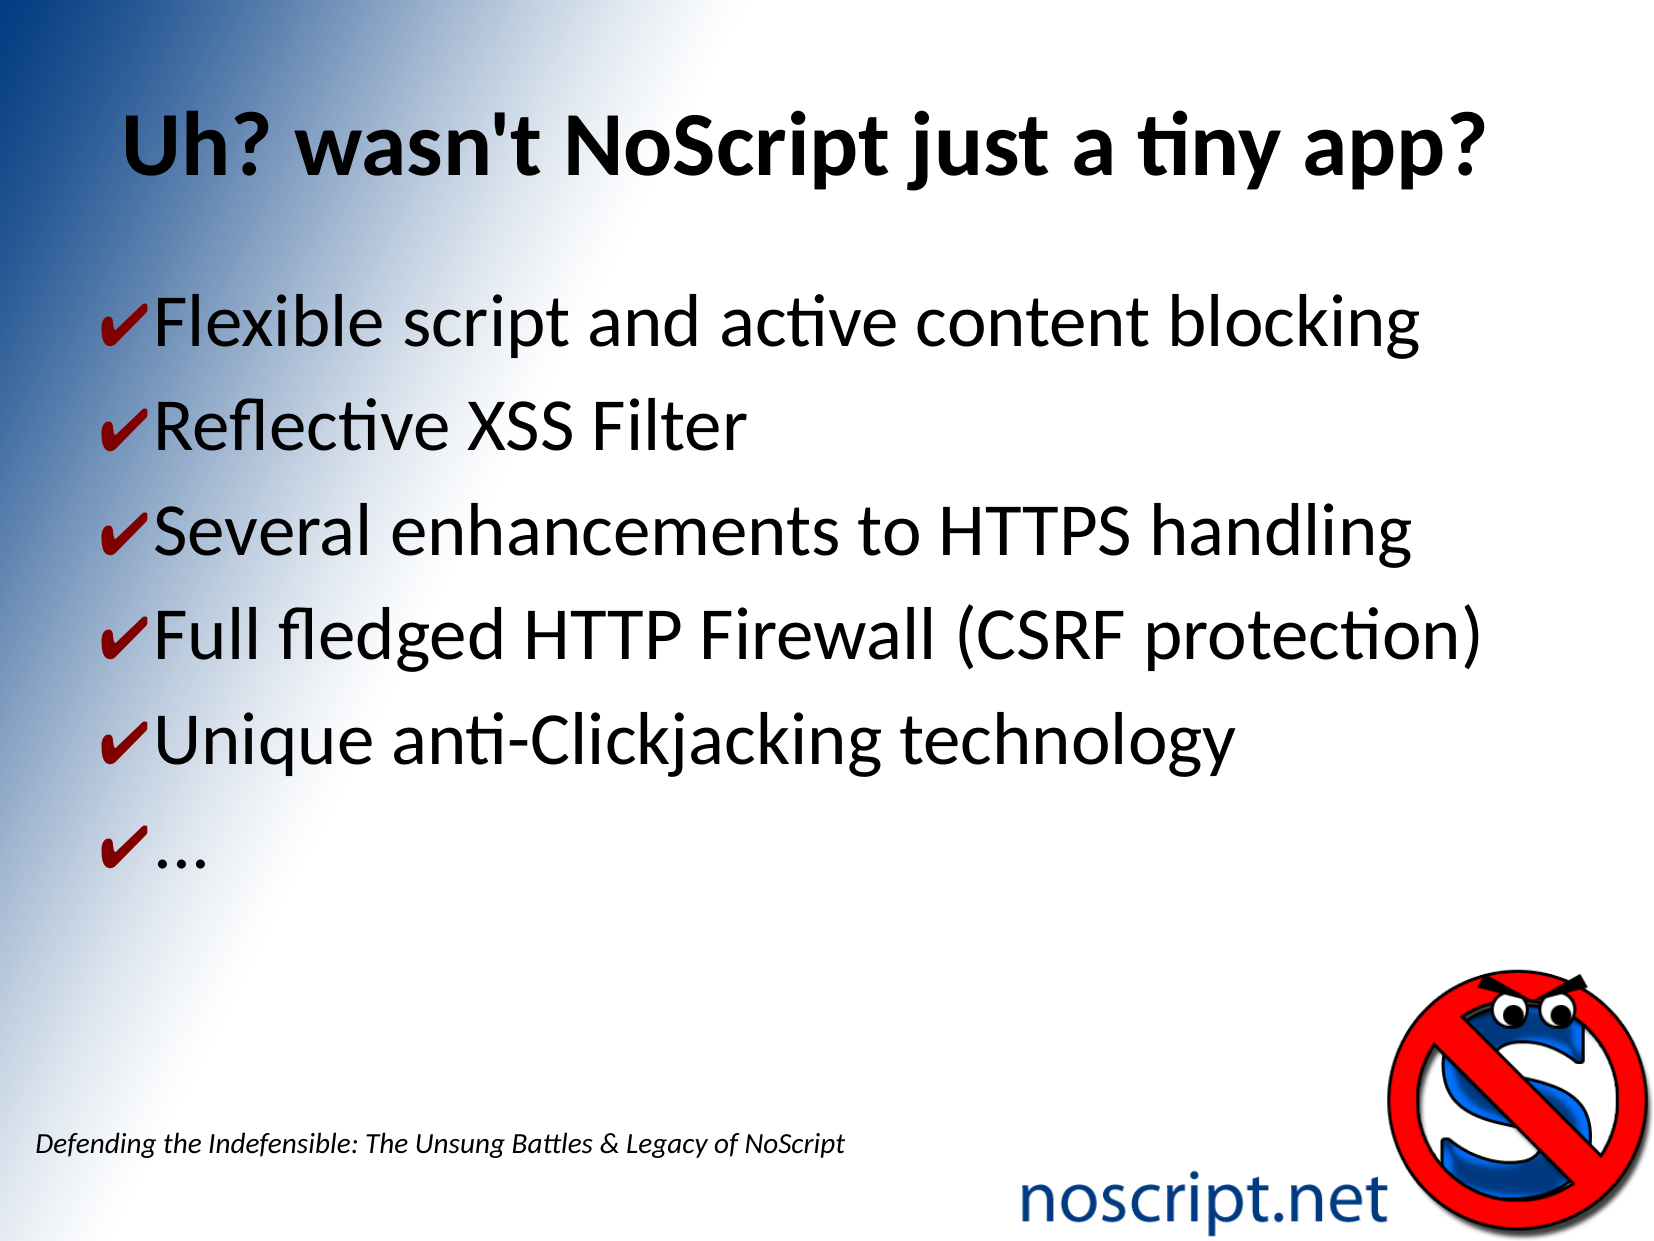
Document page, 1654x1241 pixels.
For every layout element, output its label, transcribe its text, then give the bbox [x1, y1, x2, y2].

list Flexible script and active content blocking Reflective XSS Filter Several enhancements to HTTPS handling Full fledged HTTP Firewall (CSRF protection) Unique anti-Clickjacking technology ... [82, 290, 1571, 1010]
picture [0, 0, 1654, 1241]
title Uh? wasn't NoScript just a tiny app? [82, 49, 1571, 257]
